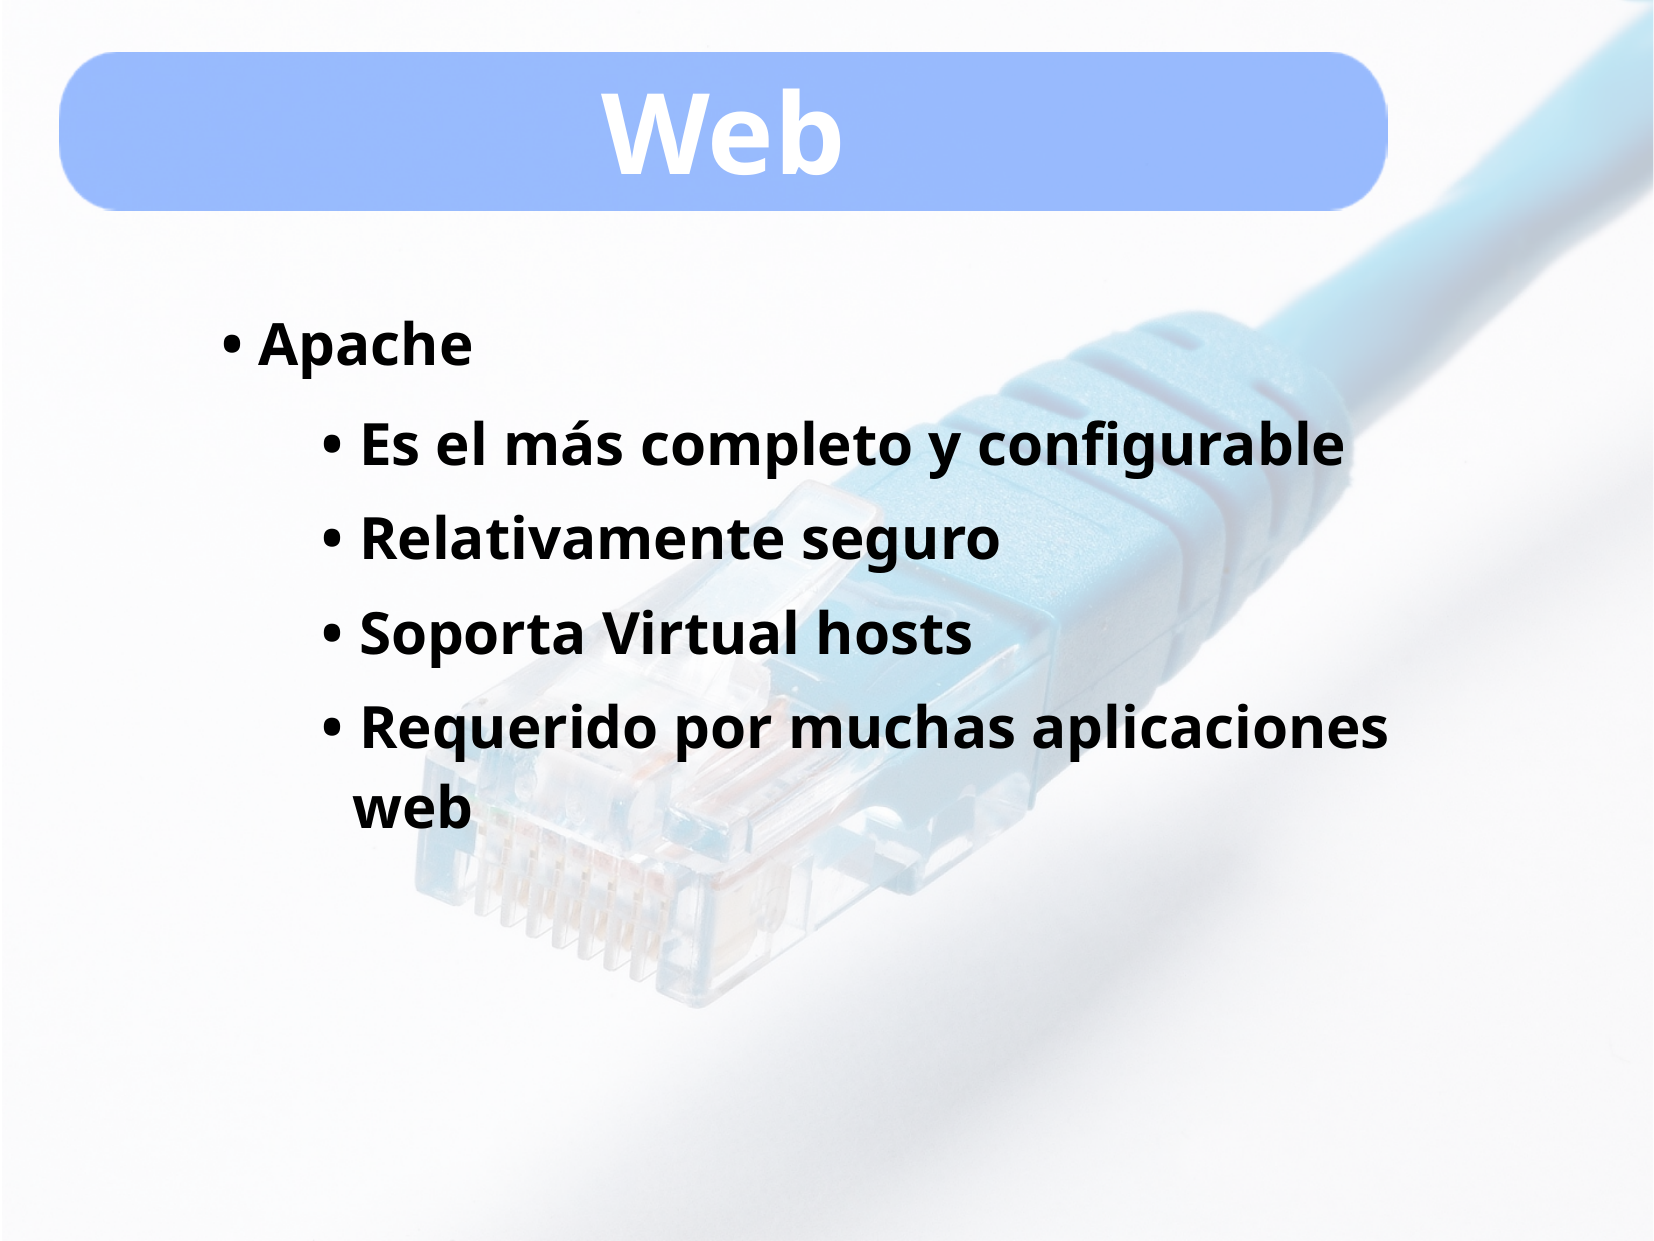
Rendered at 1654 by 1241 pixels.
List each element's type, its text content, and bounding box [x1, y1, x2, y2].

text_box • Requerido por muchas aplicaciones web [307, 679, 1595, 849]
text_box • Relativamente seguro [307, 490, 1063, 583]
text_box • Soporta Virtual hosts [307, 584, 1447, 677]
picture [2, 0, 1654, 1241]
text_box • Es el más completo y configurable [307, 395, 1477, 488]
text_box • Apache [206, 295, 532, 388]
